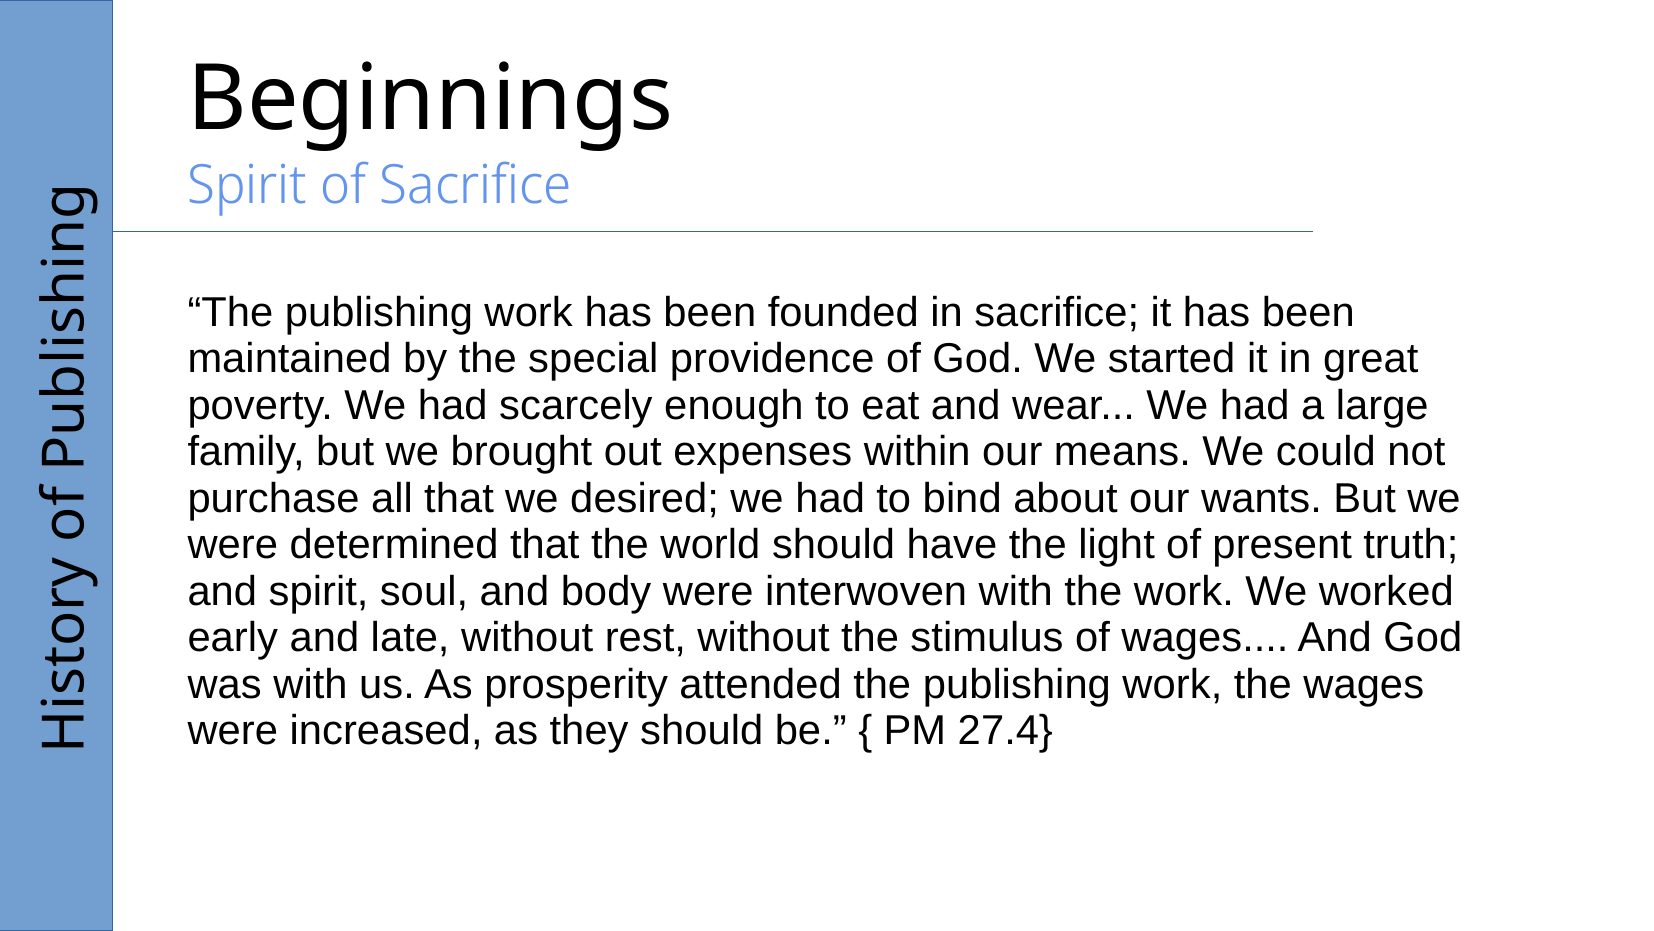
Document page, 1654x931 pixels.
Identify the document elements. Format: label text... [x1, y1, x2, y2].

text_box History of Publishing [13, 37, 105, 901]
subtitle “The publishing work has been founded in sacrifice; it has been maintained by the special providence of God. We started it in great poverty. We had scarcely enough to eat and wear... We had a large family, but we brought out expenses within our means. We could not purchase all that we desired; we had to bind about our wants. But we were determined that the world should have the light of present truth; and spirit, soul, and body were interwoven with the work. We worked early and late, without rest, without the stimulus of wages.... And God was with us. As prosperity attended the publishing work, the wages were increased, as they should be.” { PM 27.4} [187, 288, 1501, 826]
title Beginnings [187, 33, 1571, 125]
title Spirit of Sacrifice [187, 125, 1571, 239]
text_box [0, 0, 113, 931]
